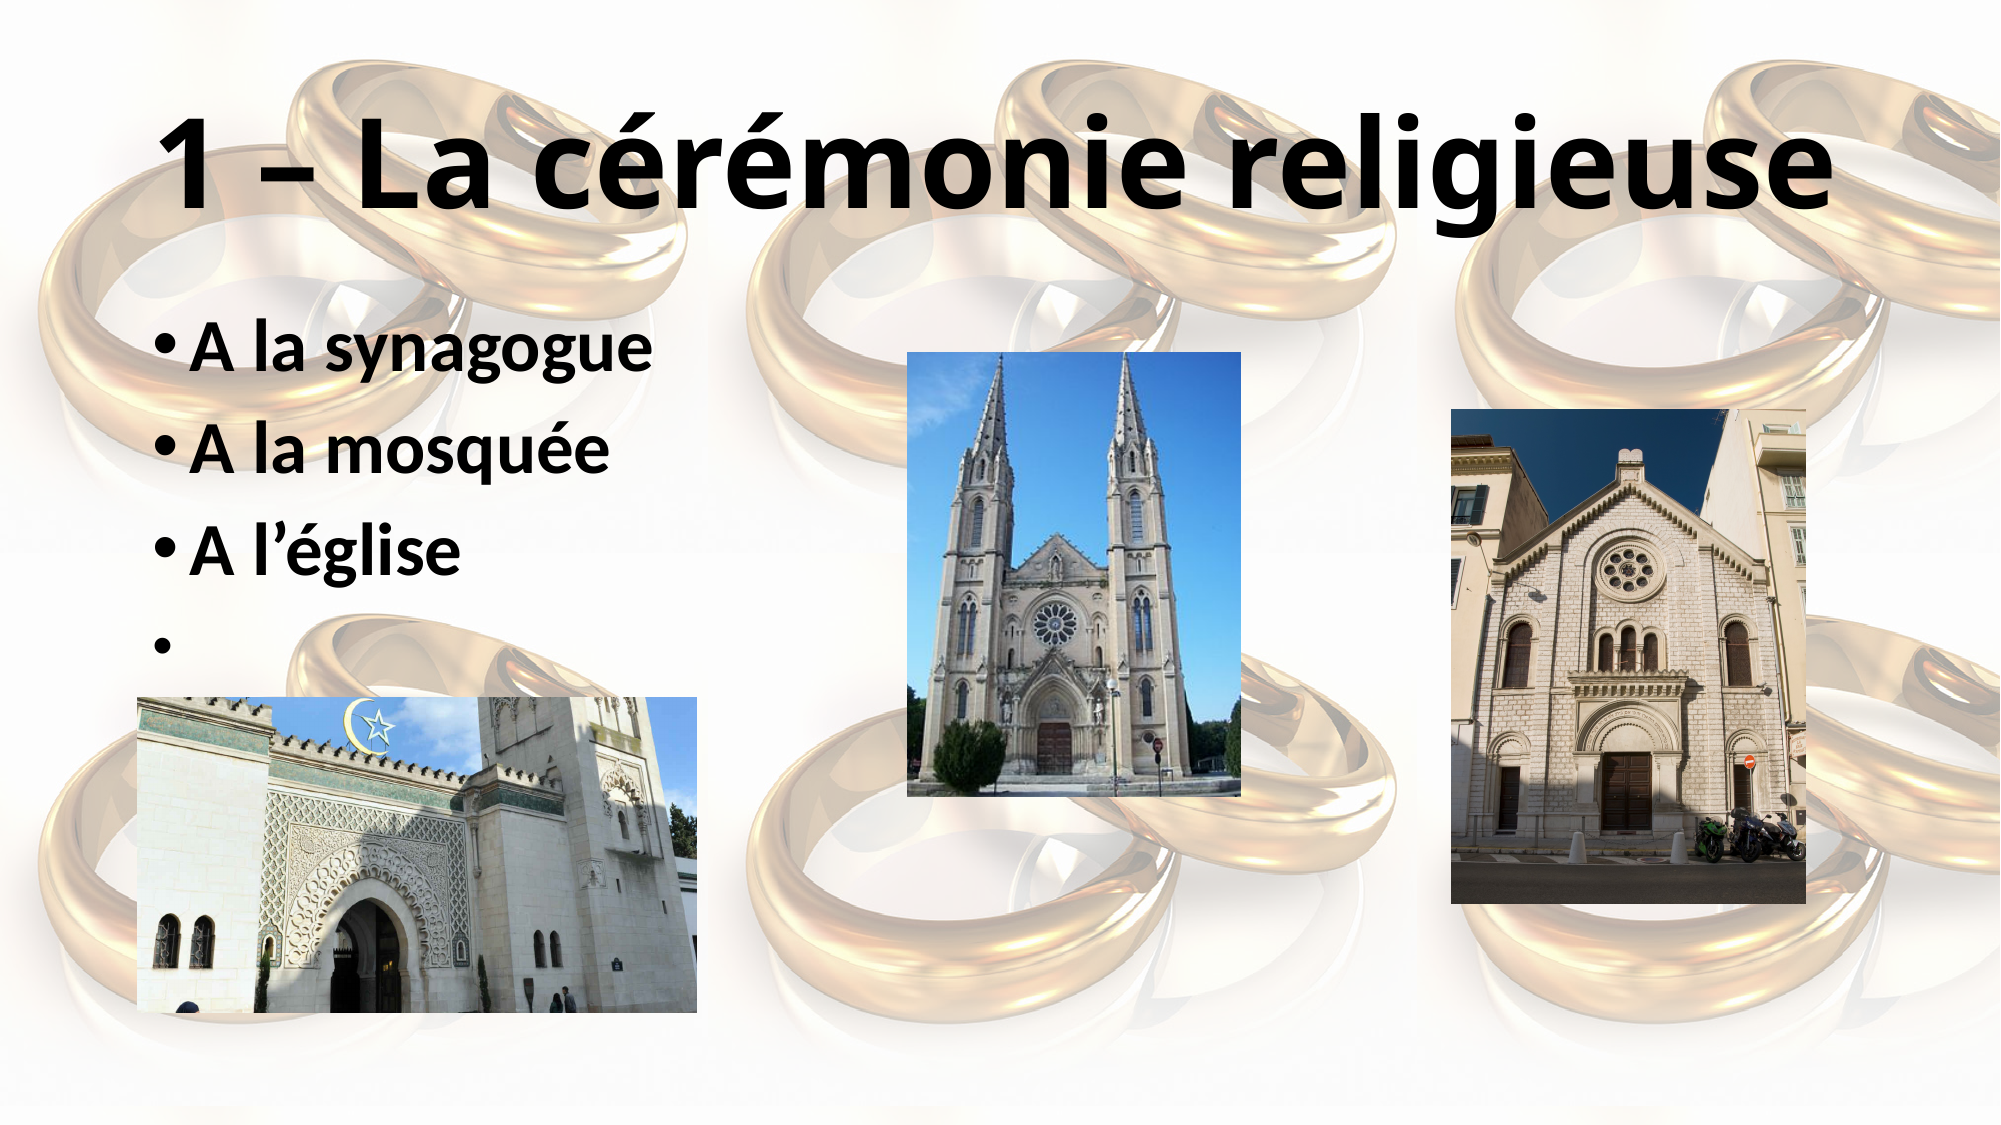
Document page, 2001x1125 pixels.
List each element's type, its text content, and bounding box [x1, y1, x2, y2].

picture [137, 697, 697, 1013]
list A la synagogue A la mosquée A l’église [137, 299, 1863, 1014]
title 1 – La cérémonie religieuse [137, 59, 1863, 278]
picture [907, 352, 1241, 797]
picture [1451, 409, 1806, 904]
